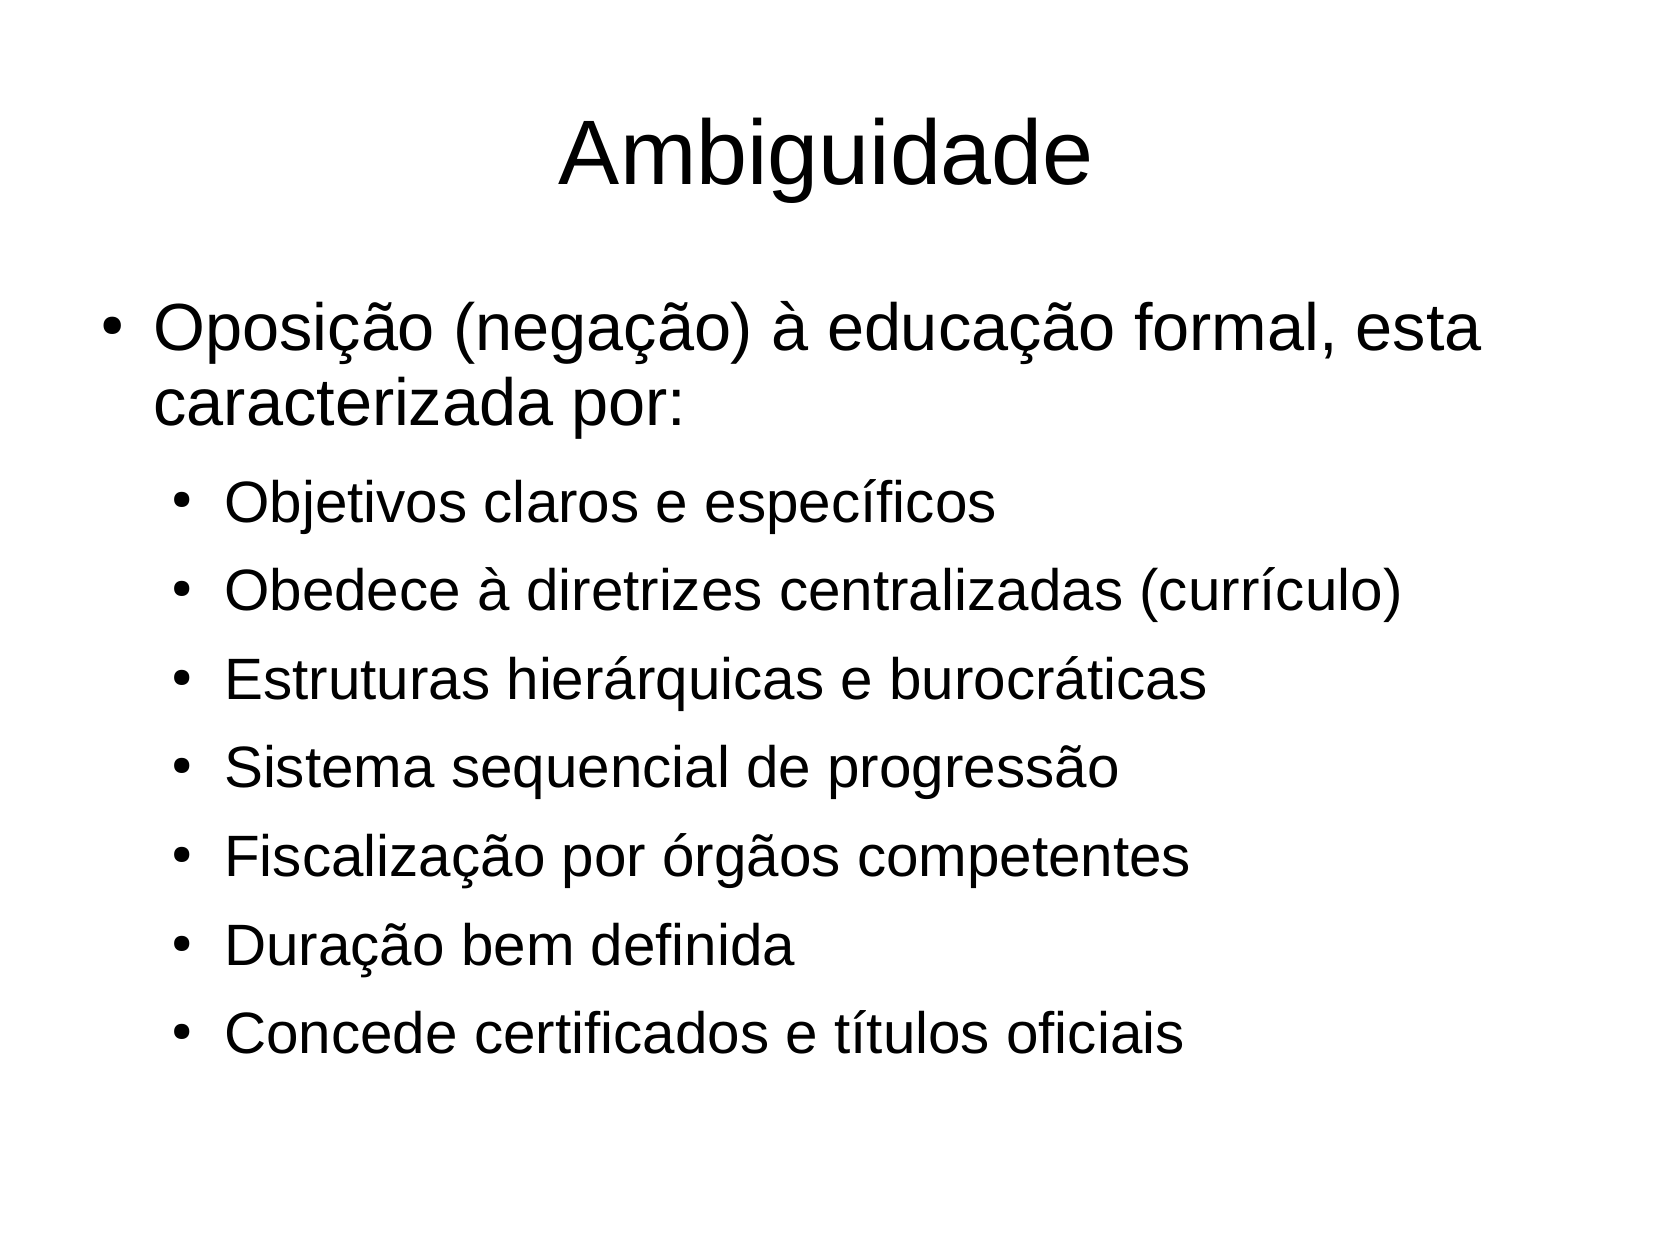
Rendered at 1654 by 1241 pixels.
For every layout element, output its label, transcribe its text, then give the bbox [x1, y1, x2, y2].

title Ambiguidade [82, 49, 1571, 257]
list Oposição (negação) à educação formal, esta caracterizada por: Objetivos claros e específicos Obedece à diretrizes centralizadas (currículo) Estruturas hierárquicas e burocráticas Sistema sequencial de progressão Fiscalização por órgãos competentes Duração bem definida Concede certificados e títulos oficiais [82, 290, 1571, 1067]
